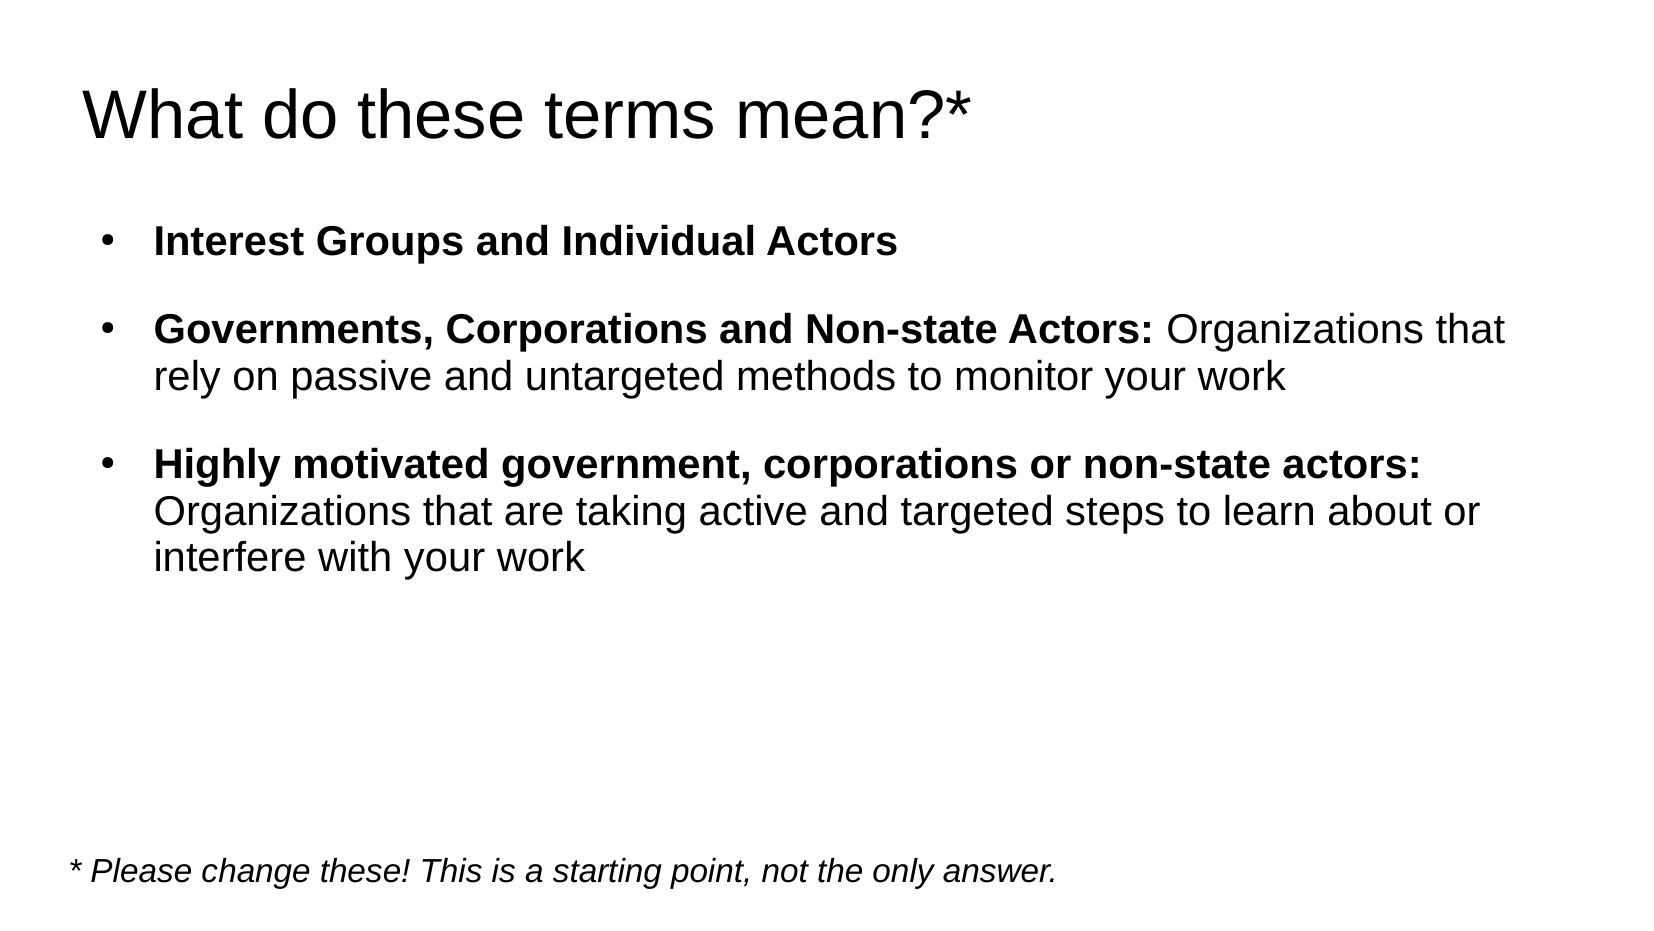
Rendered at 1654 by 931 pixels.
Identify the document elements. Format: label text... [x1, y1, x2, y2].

list Interest Groups and Individual Actors Governments, Corporations and Non-state Actors: Organizations that rely on passive and untargeted methods to monitor your work Highly motivated government, corporations or non-state actors: Organizations that are taking active and targeted steps to learn about or interfere with your work [82, 217, 1571, 758]
text_box * Please change these! This is a starting point, not the only answer. [53, 845, 1254, 898]
title What do these terms mean?* [82, 37, 1571, 193]
